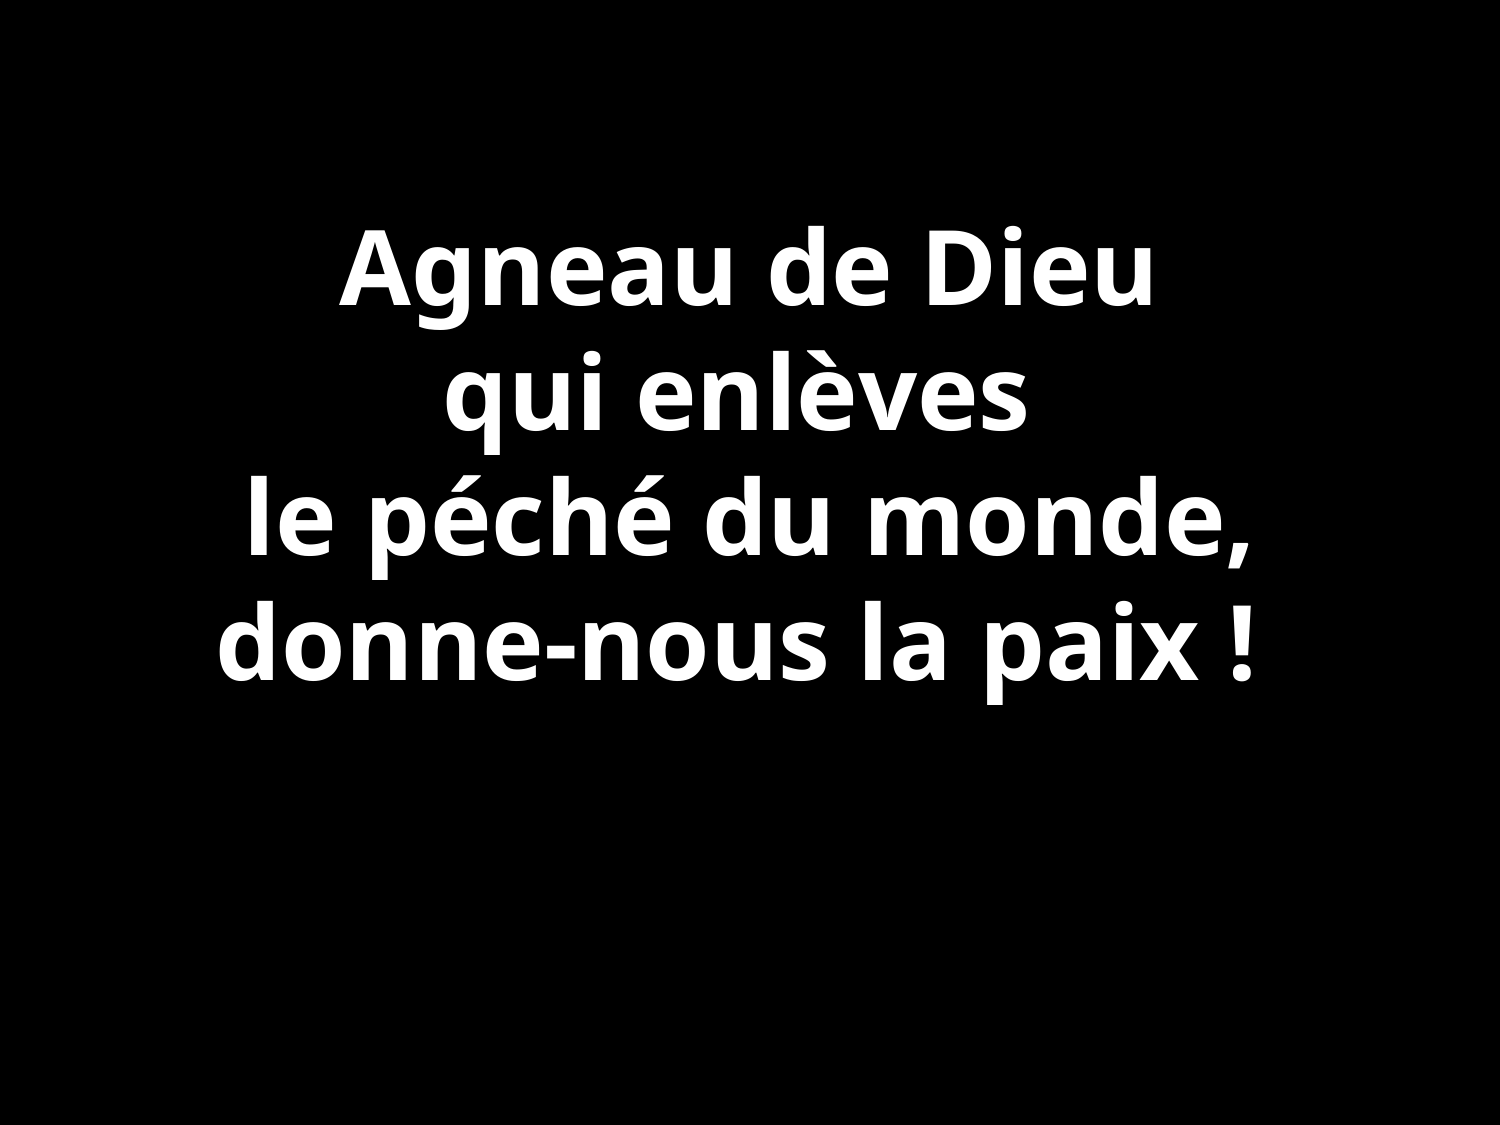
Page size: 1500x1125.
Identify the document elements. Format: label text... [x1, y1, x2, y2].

text_box Agneau de Dieu qui enlèves le péché du monde, donne-nous la paix ! [0, 314, 1500, 839]
